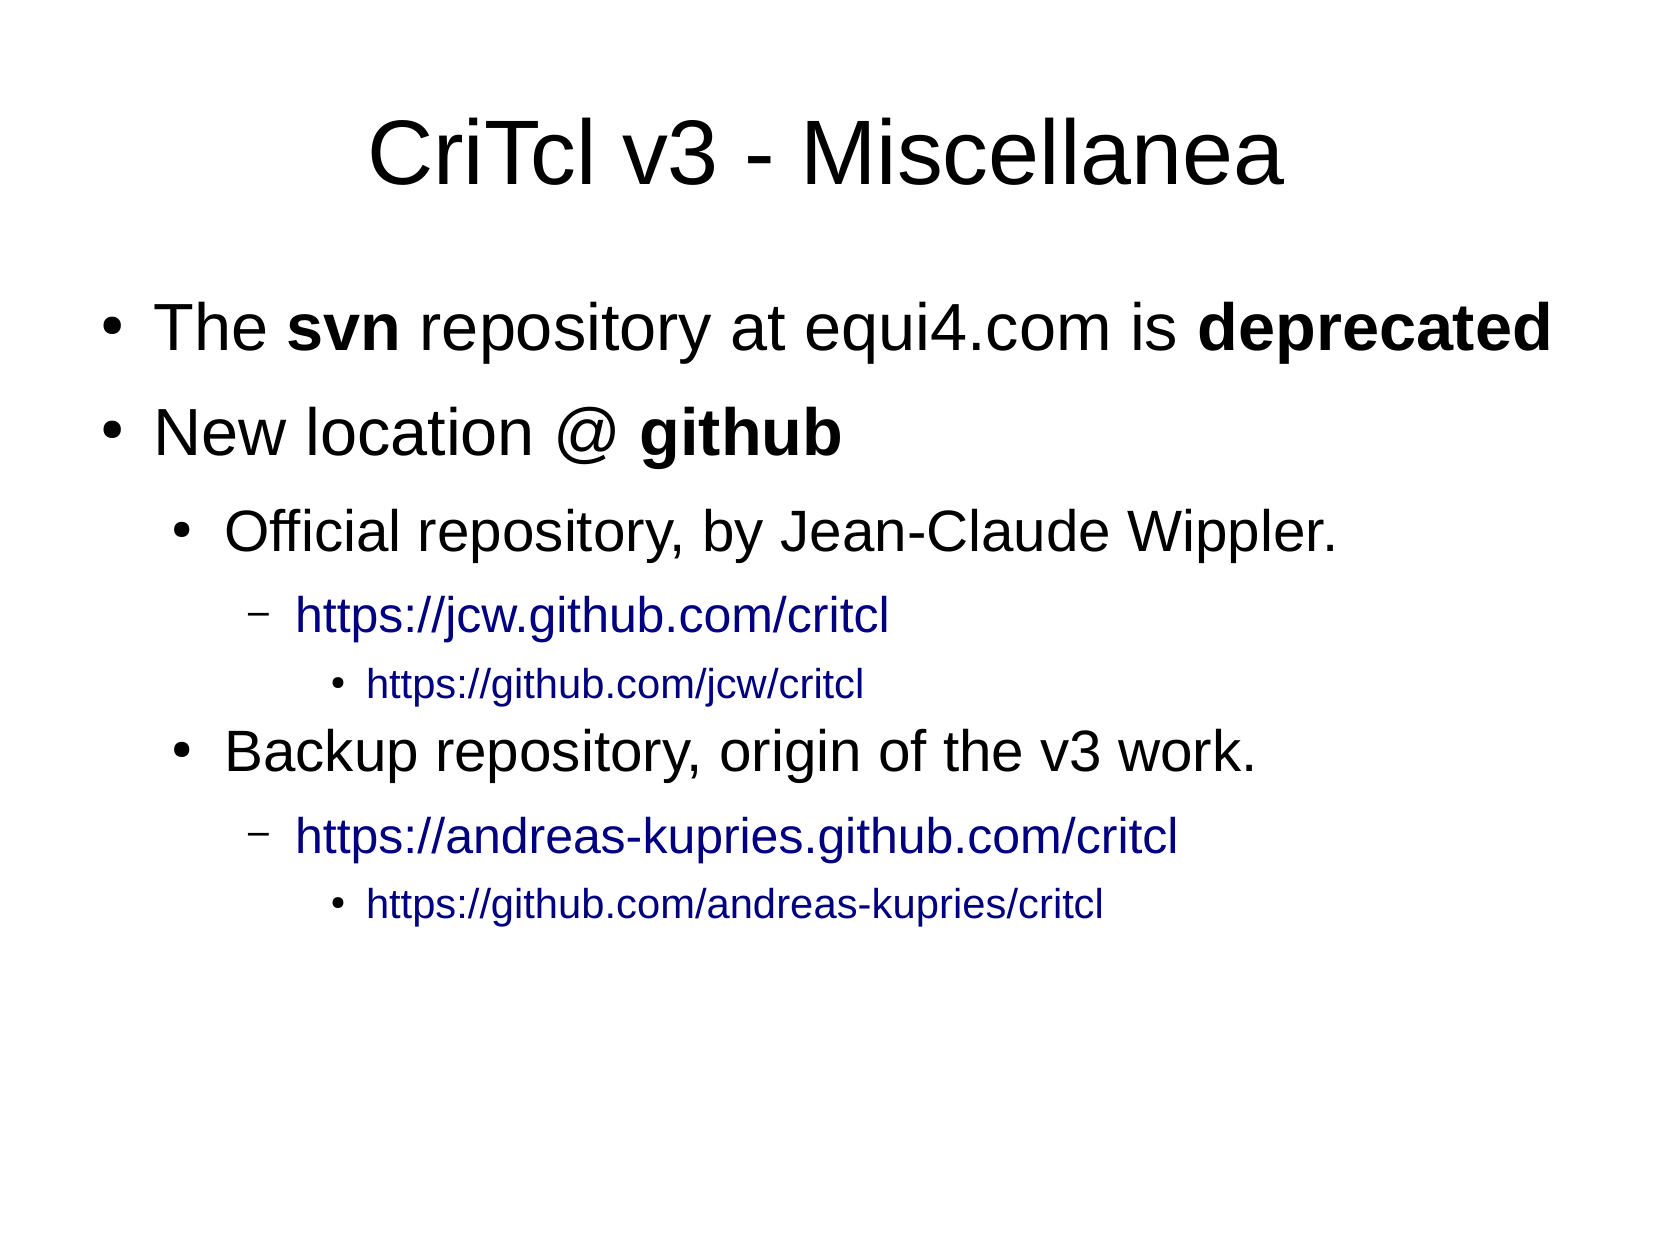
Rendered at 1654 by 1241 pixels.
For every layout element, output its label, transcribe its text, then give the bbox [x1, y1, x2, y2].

title CriTcl v3 - Miscellanea [82, 56, 1571, 250]
list The svn repository at equi4.com is deprecated New location @ github Official repository, by Jean-Claude Wippler. https://jcw.github.com/critcl https://github.com/jcw/critcl Backup repository, origin of the v3 work. https://andreas-kupries.github.com/critcl https://github.com/andreas-kupries/critcl [82, 290, 1571, 1094]
